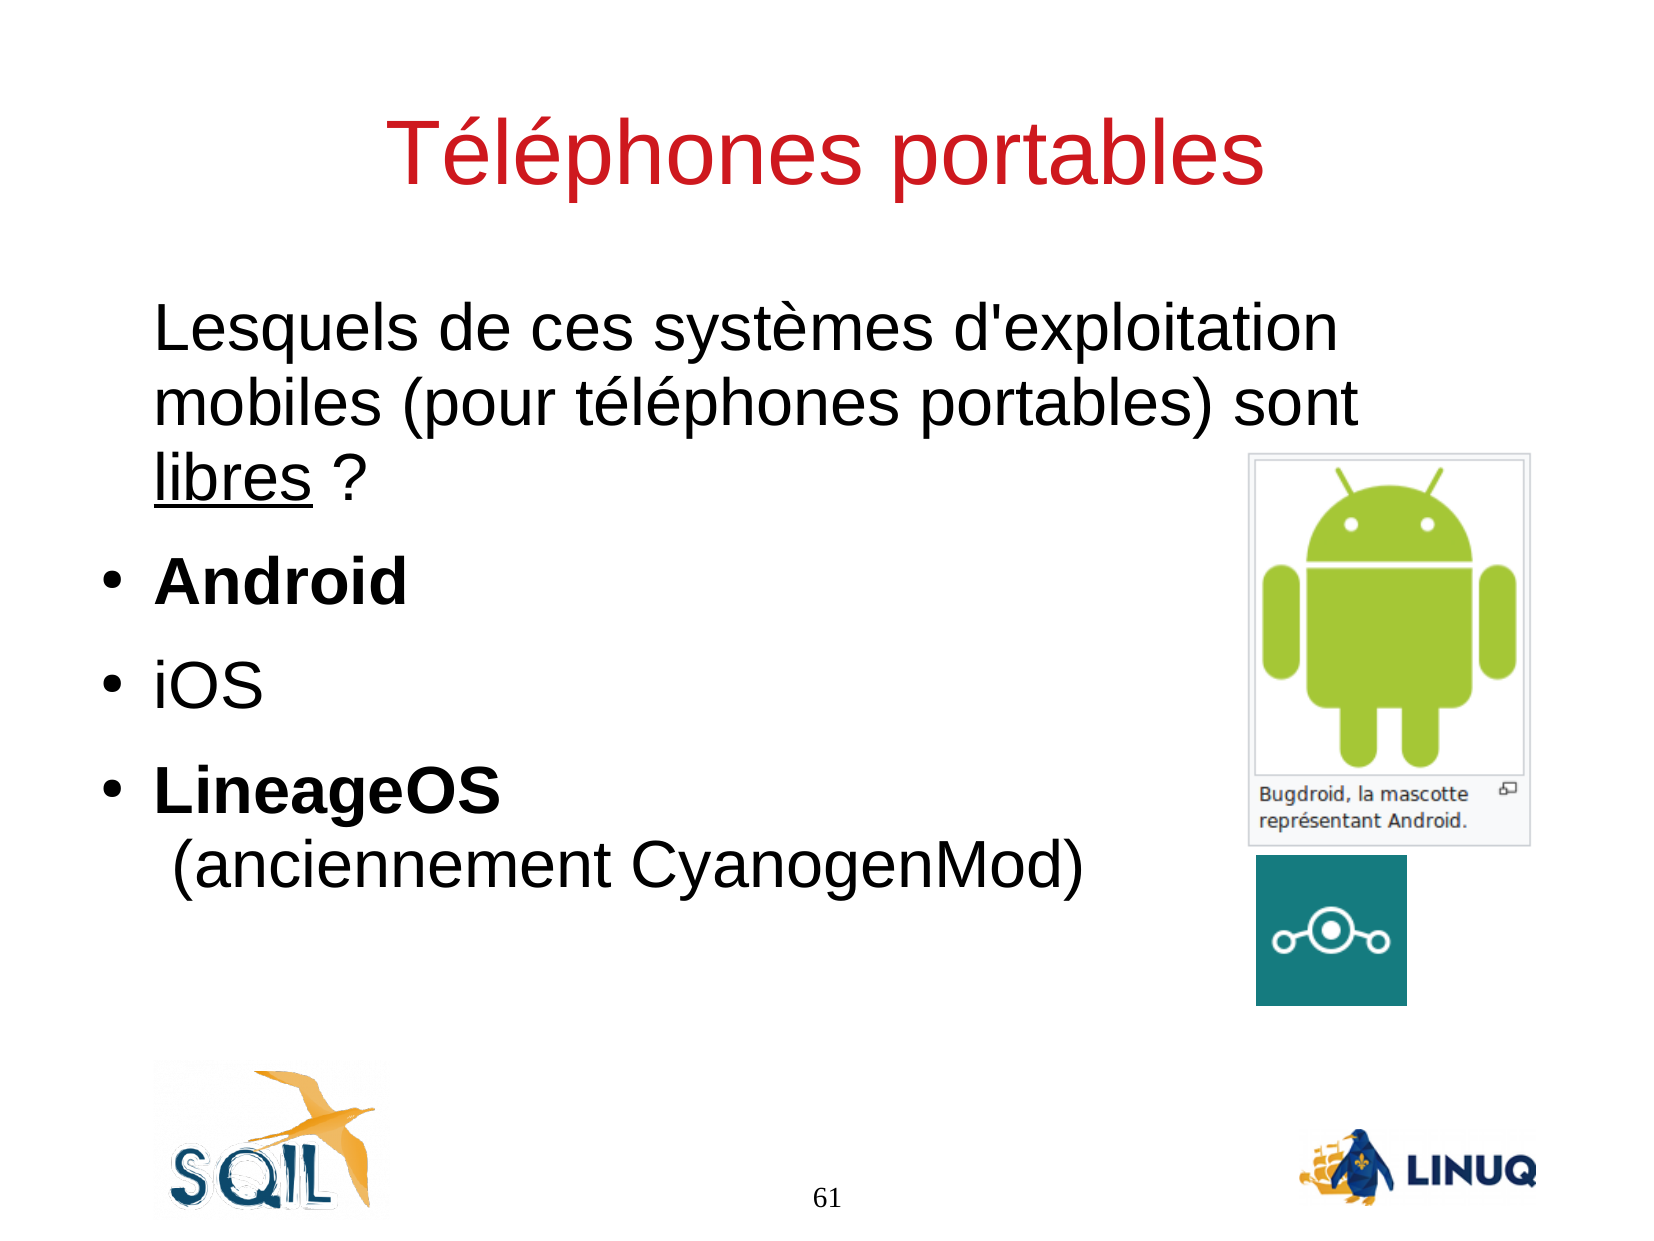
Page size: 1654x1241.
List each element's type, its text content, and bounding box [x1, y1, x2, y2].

picture [153, 1060, 390, 1220]
picture [1256, 855, 1407, 1006]
list Lesquels de ces systèmes d'exploitation mobiles (pour téléphones portables) sont libres ? Android iOS LineageOS (anciennement CyanogenMod) [82, 290, 1571, 1010]
picture [1299, 1129, 1536, 1206]
title Téléphones portables [82, 49, 1571, 257]
picture [1242, 447, 1539, 853]
